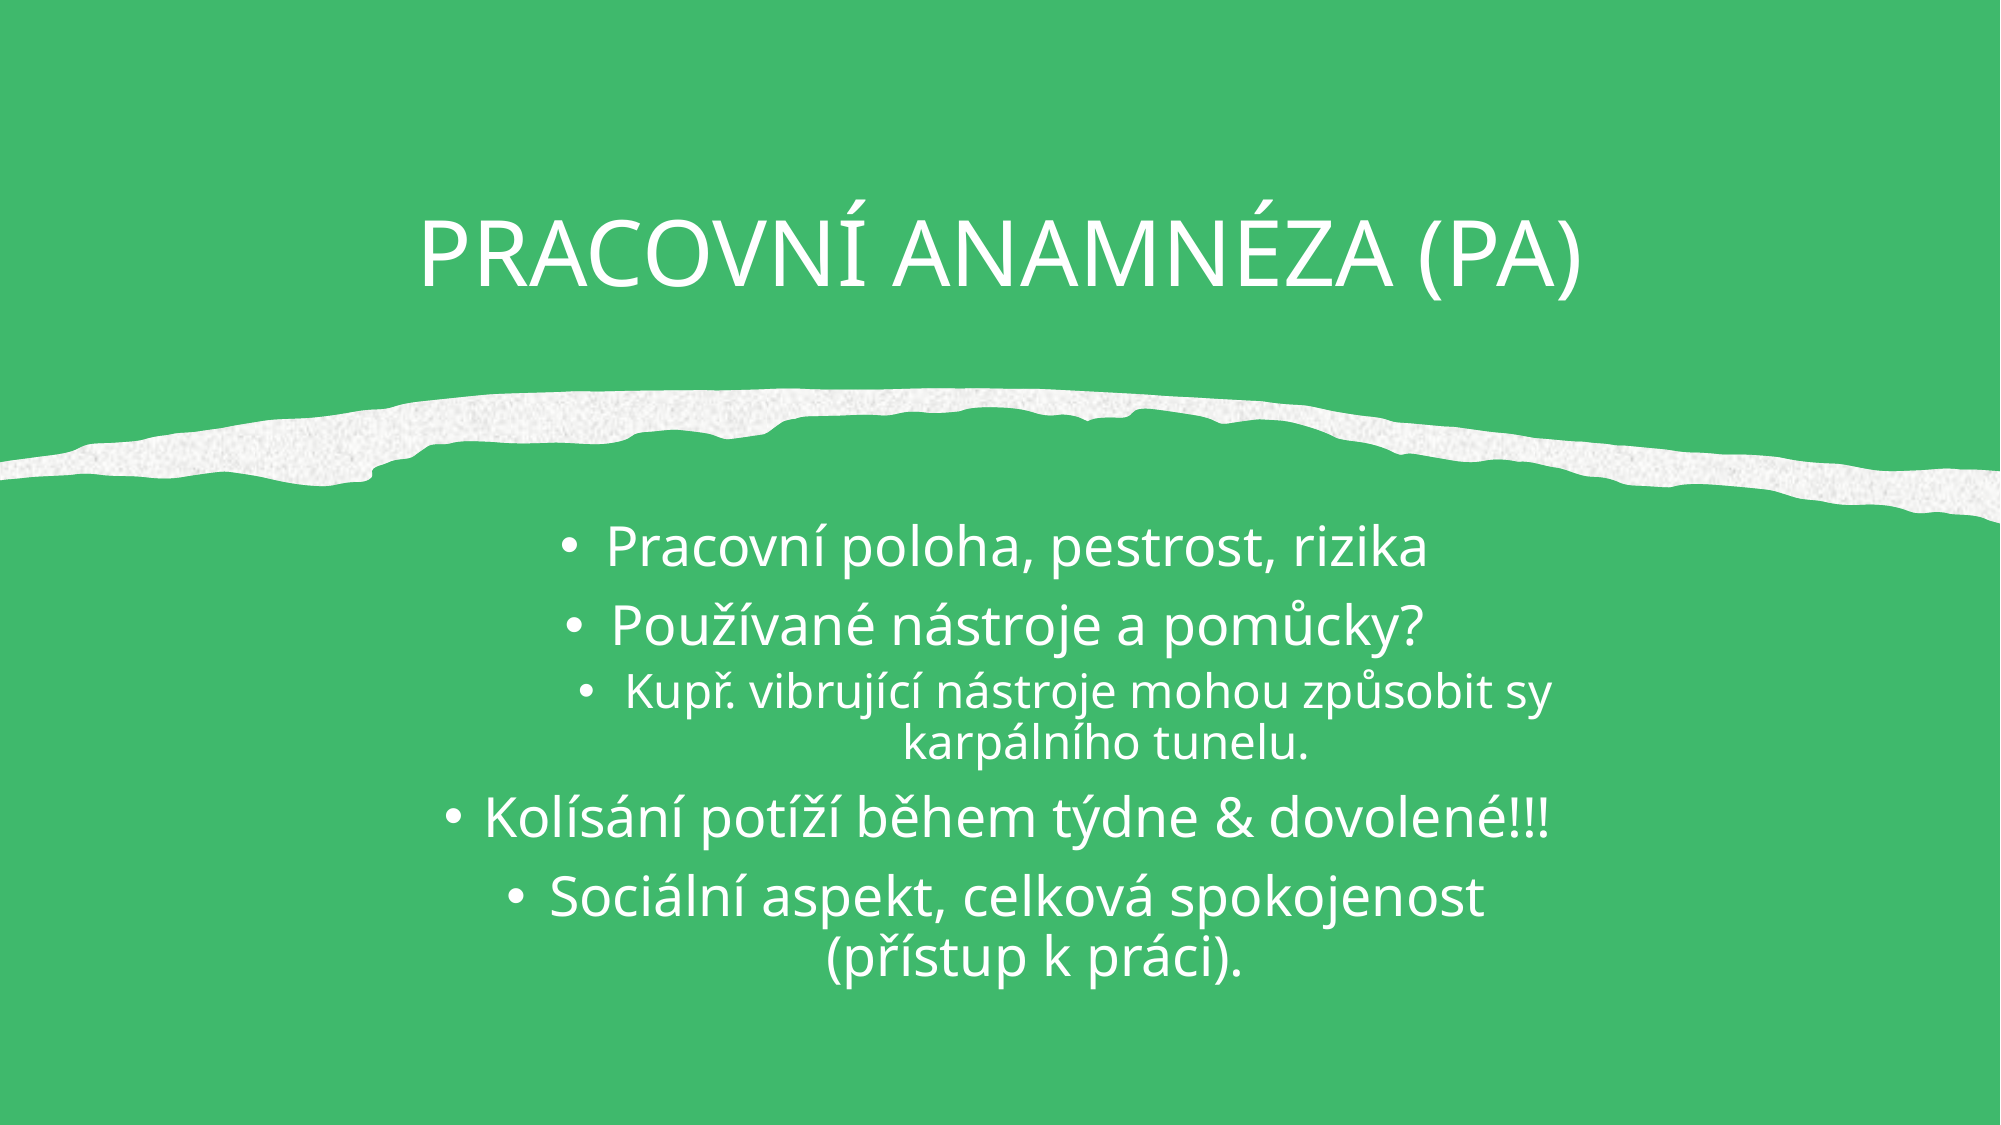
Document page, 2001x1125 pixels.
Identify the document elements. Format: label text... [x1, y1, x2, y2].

list Pracovní poloha, pestrost, rizika Používané nástroje a pomůcky? Kupř. vibrující nástroje mohou způsobit sy karpálního tunelu. Kolísání potíží během týdne & dovolené!!! Sociální aspekt, celková spokojenost (přístup k práci). [395, 510, 1606, 1000]
text_box [0, 0, 2000, 1125]
title PRACOVNÍ ANAMNÉZA (PA) [125, 167, 1876, 346]
